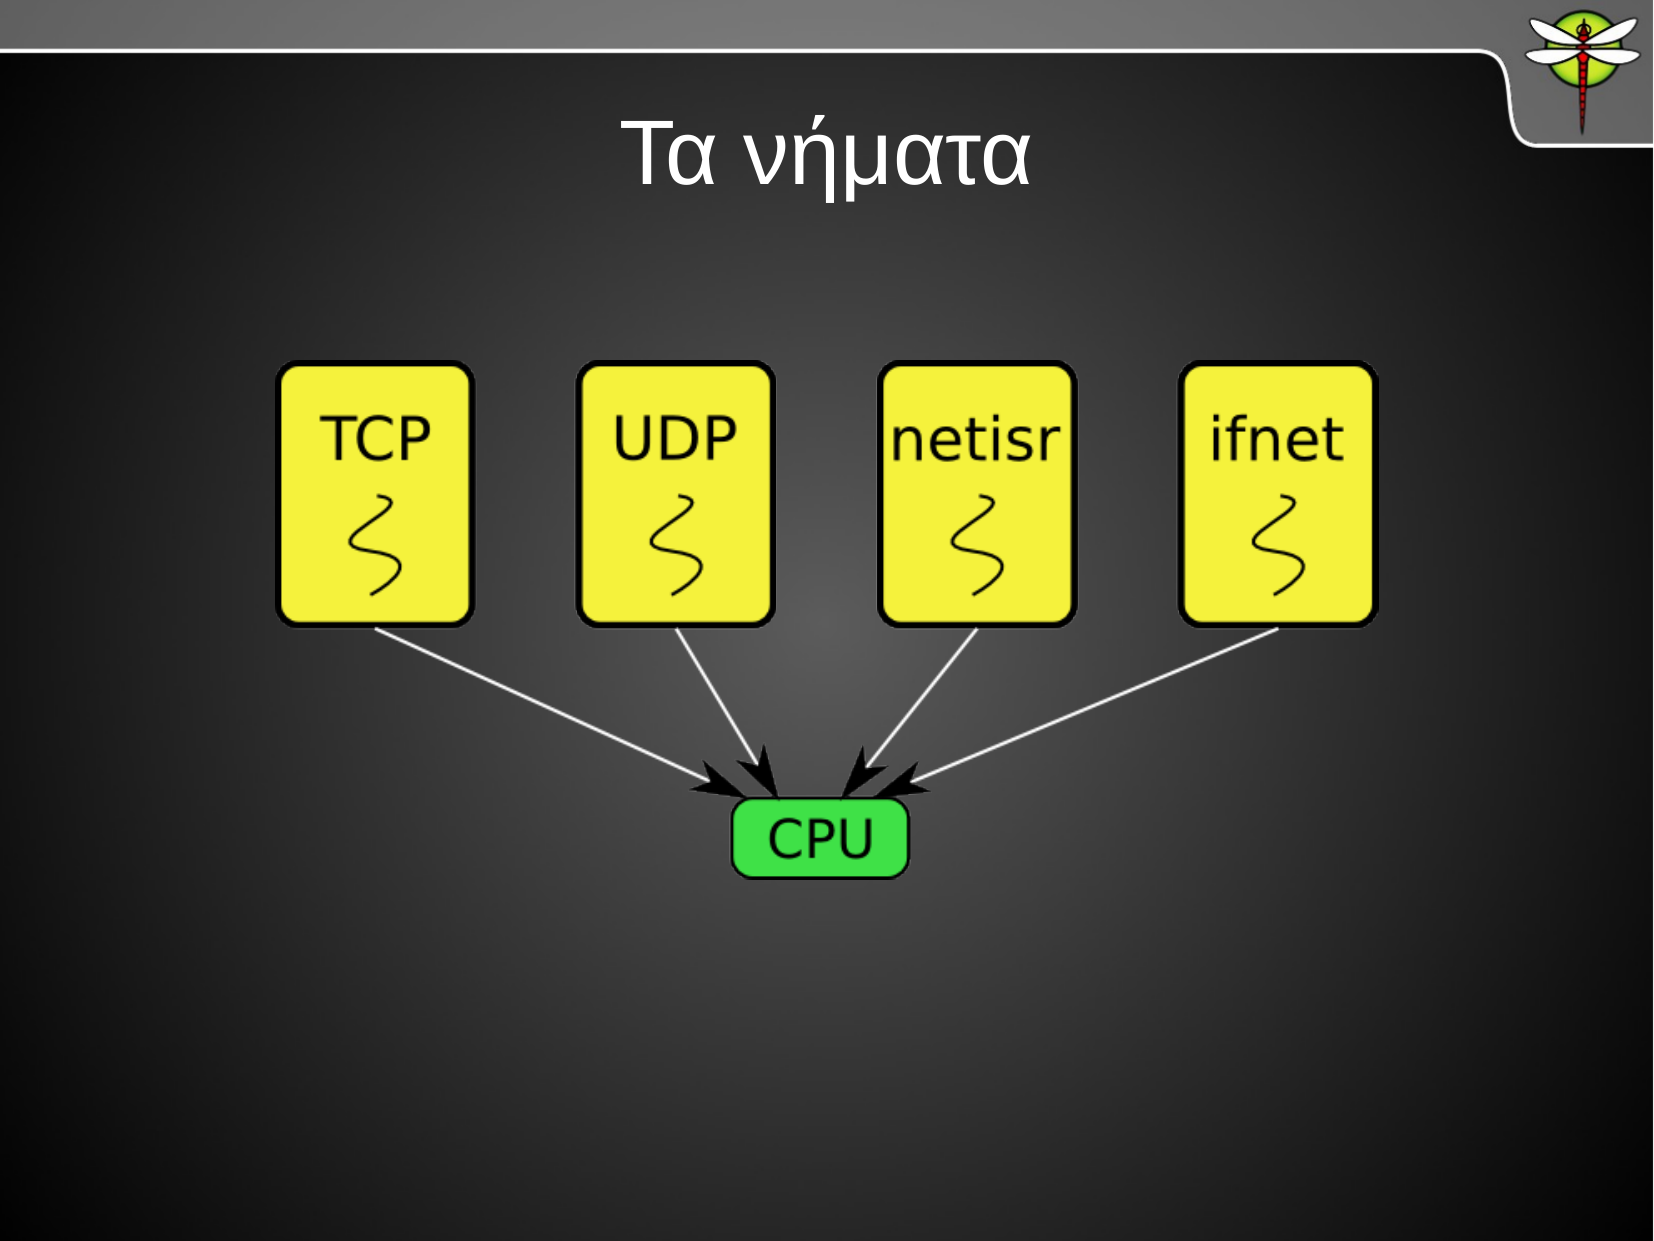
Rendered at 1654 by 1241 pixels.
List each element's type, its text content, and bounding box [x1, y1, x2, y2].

picture [0, 0, 1654, 1241]
title Τα νήματα [82, 56, 1571, 250]
